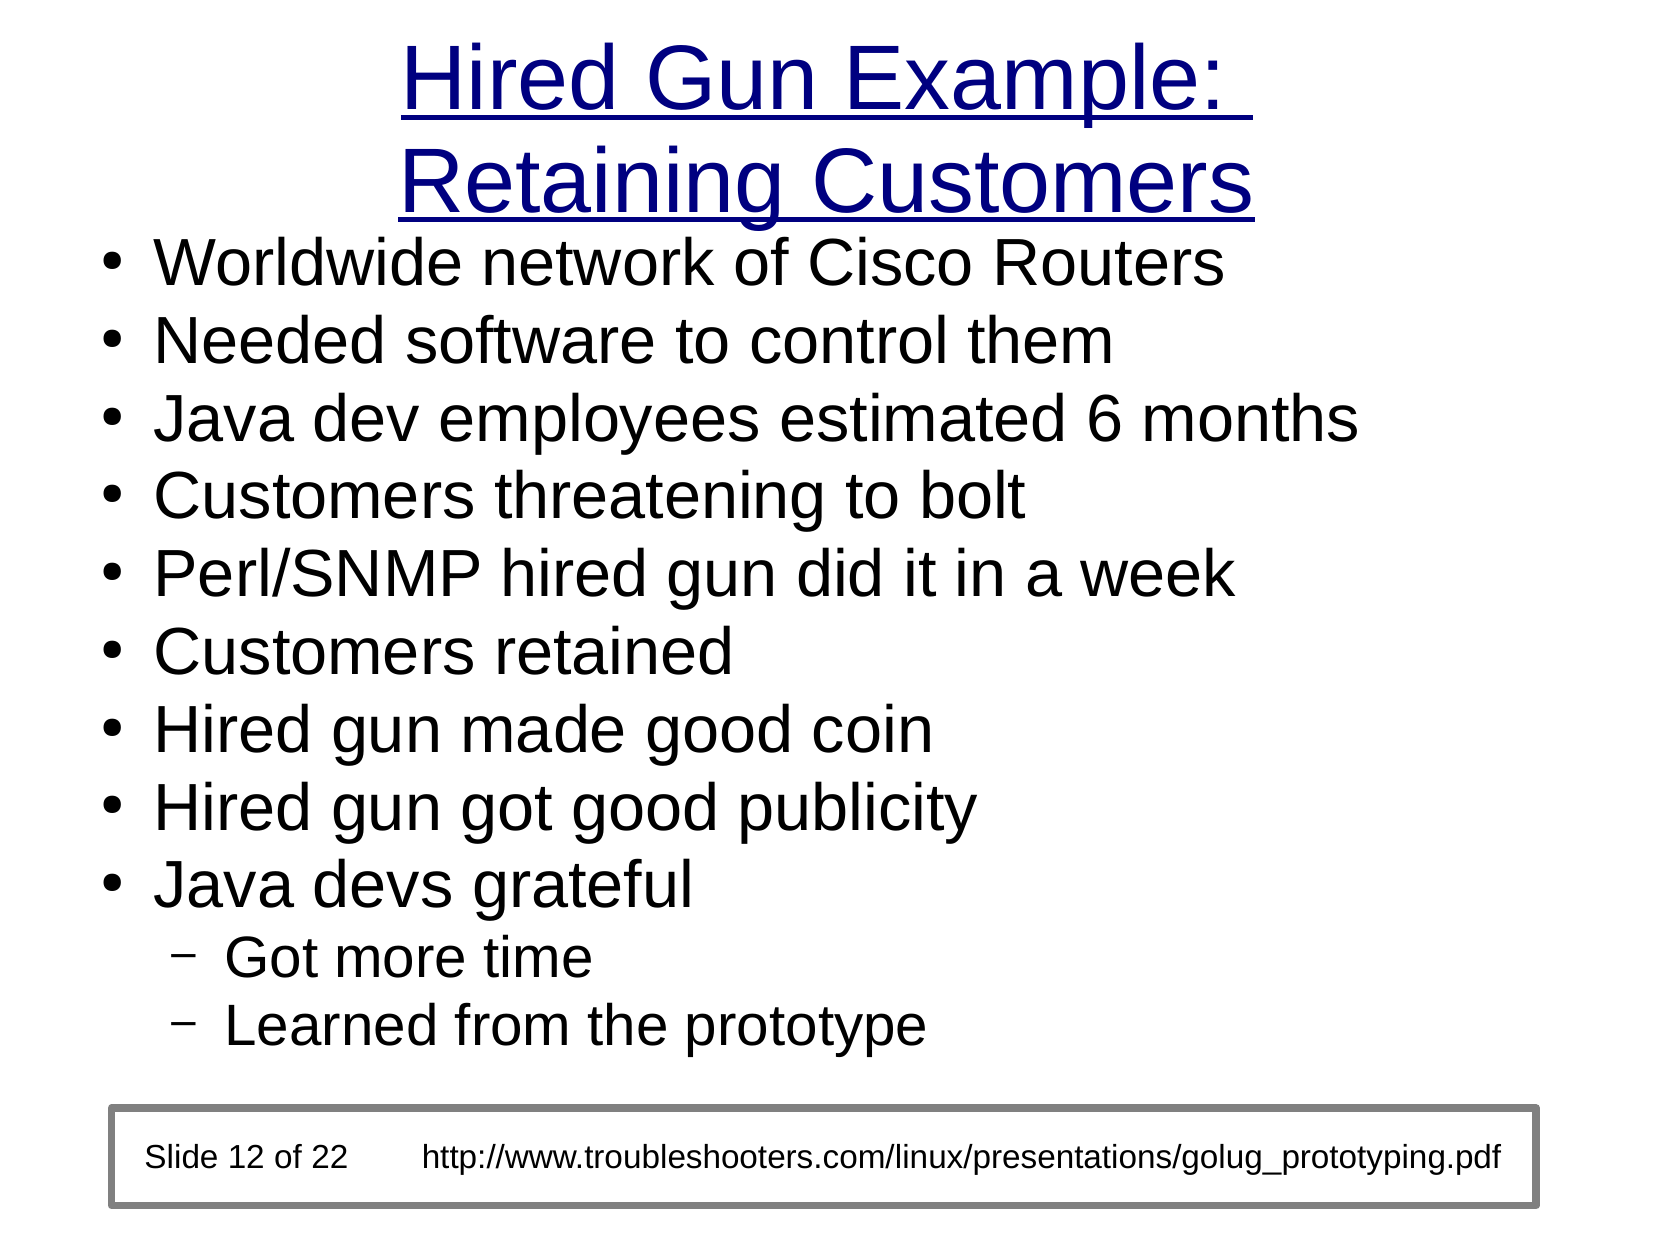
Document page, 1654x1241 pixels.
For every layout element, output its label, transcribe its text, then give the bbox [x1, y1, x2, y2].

title Hired Gun Example: Retaining Customers [82, 25, 1571, 233]
text_box Slide <number> of 22 http://www.troubleshooters.com/linux/presentations/golug_prototyping.pdf [111, 1108, 1537, 1206]
list Worldwide network of Cisco Routers Needed software to control them Java dev employees estimated 6 months Customers threatening to bolt Perl/SNMP hired gun did it in a week Customers retained Hired gun made good coin Hired gun got good publicity Java devs grateful Got more time Learned from the prototype [82, 225, 1538, 1156]
